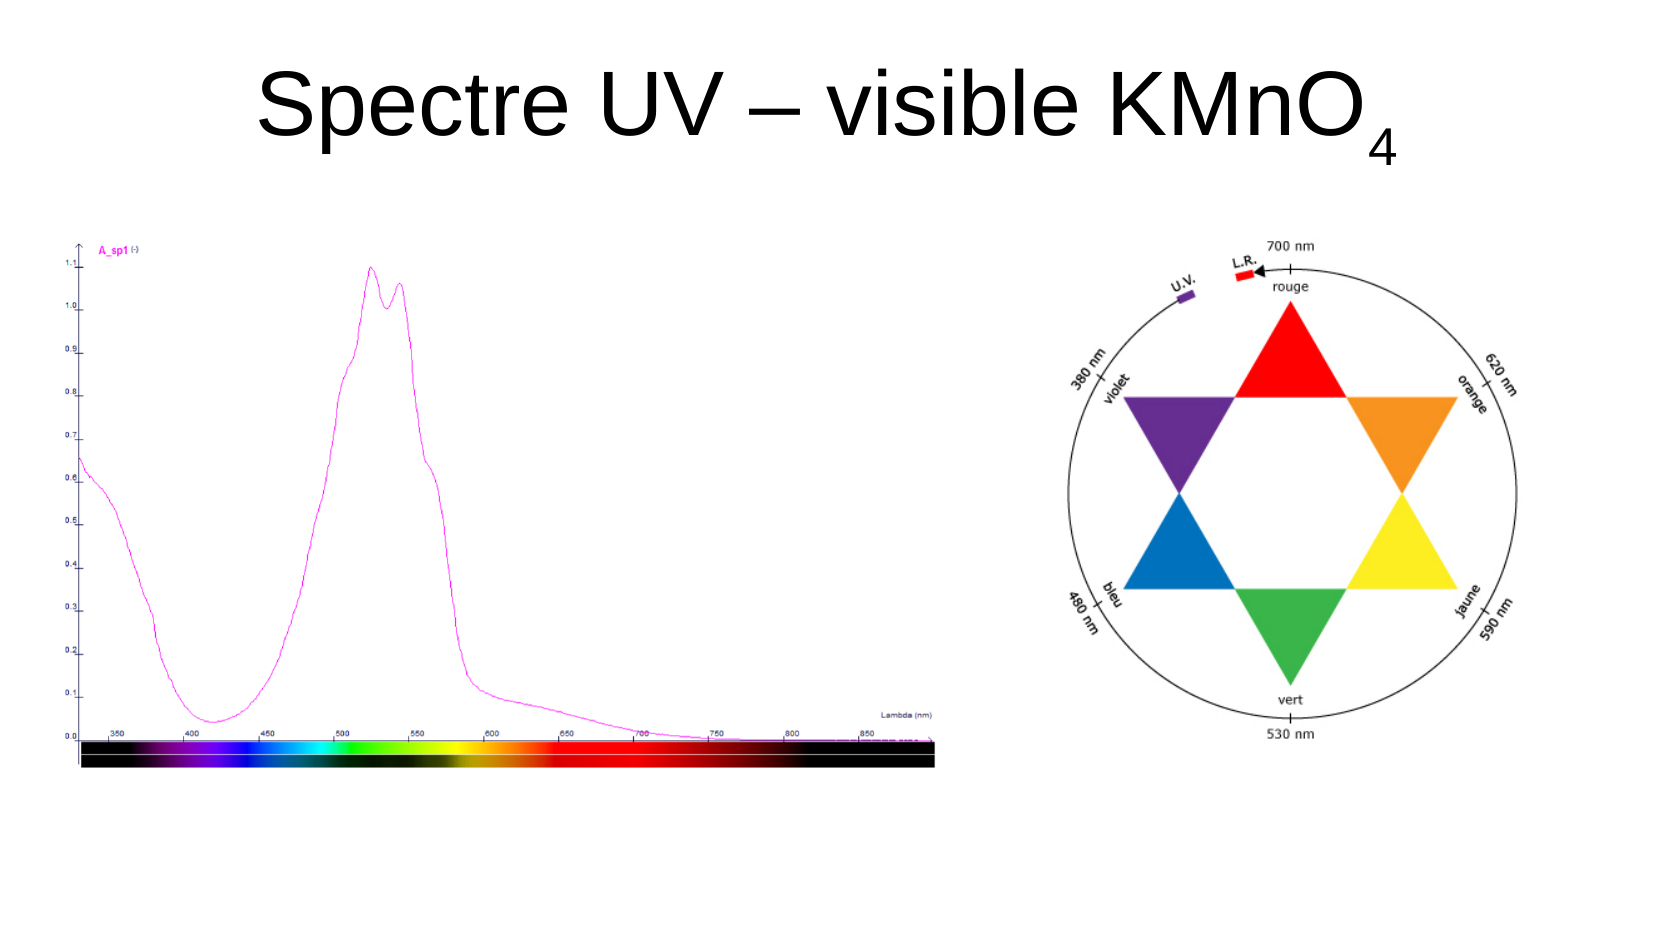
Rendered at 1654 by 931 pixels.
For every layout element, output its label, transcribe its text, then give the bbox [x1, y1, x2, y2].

title Spectre UV – visible KMnO4 [82, 37, 1571, 193]
picture [1061, 235, 1524, 745]
picture [47, 218, 969, 786]
